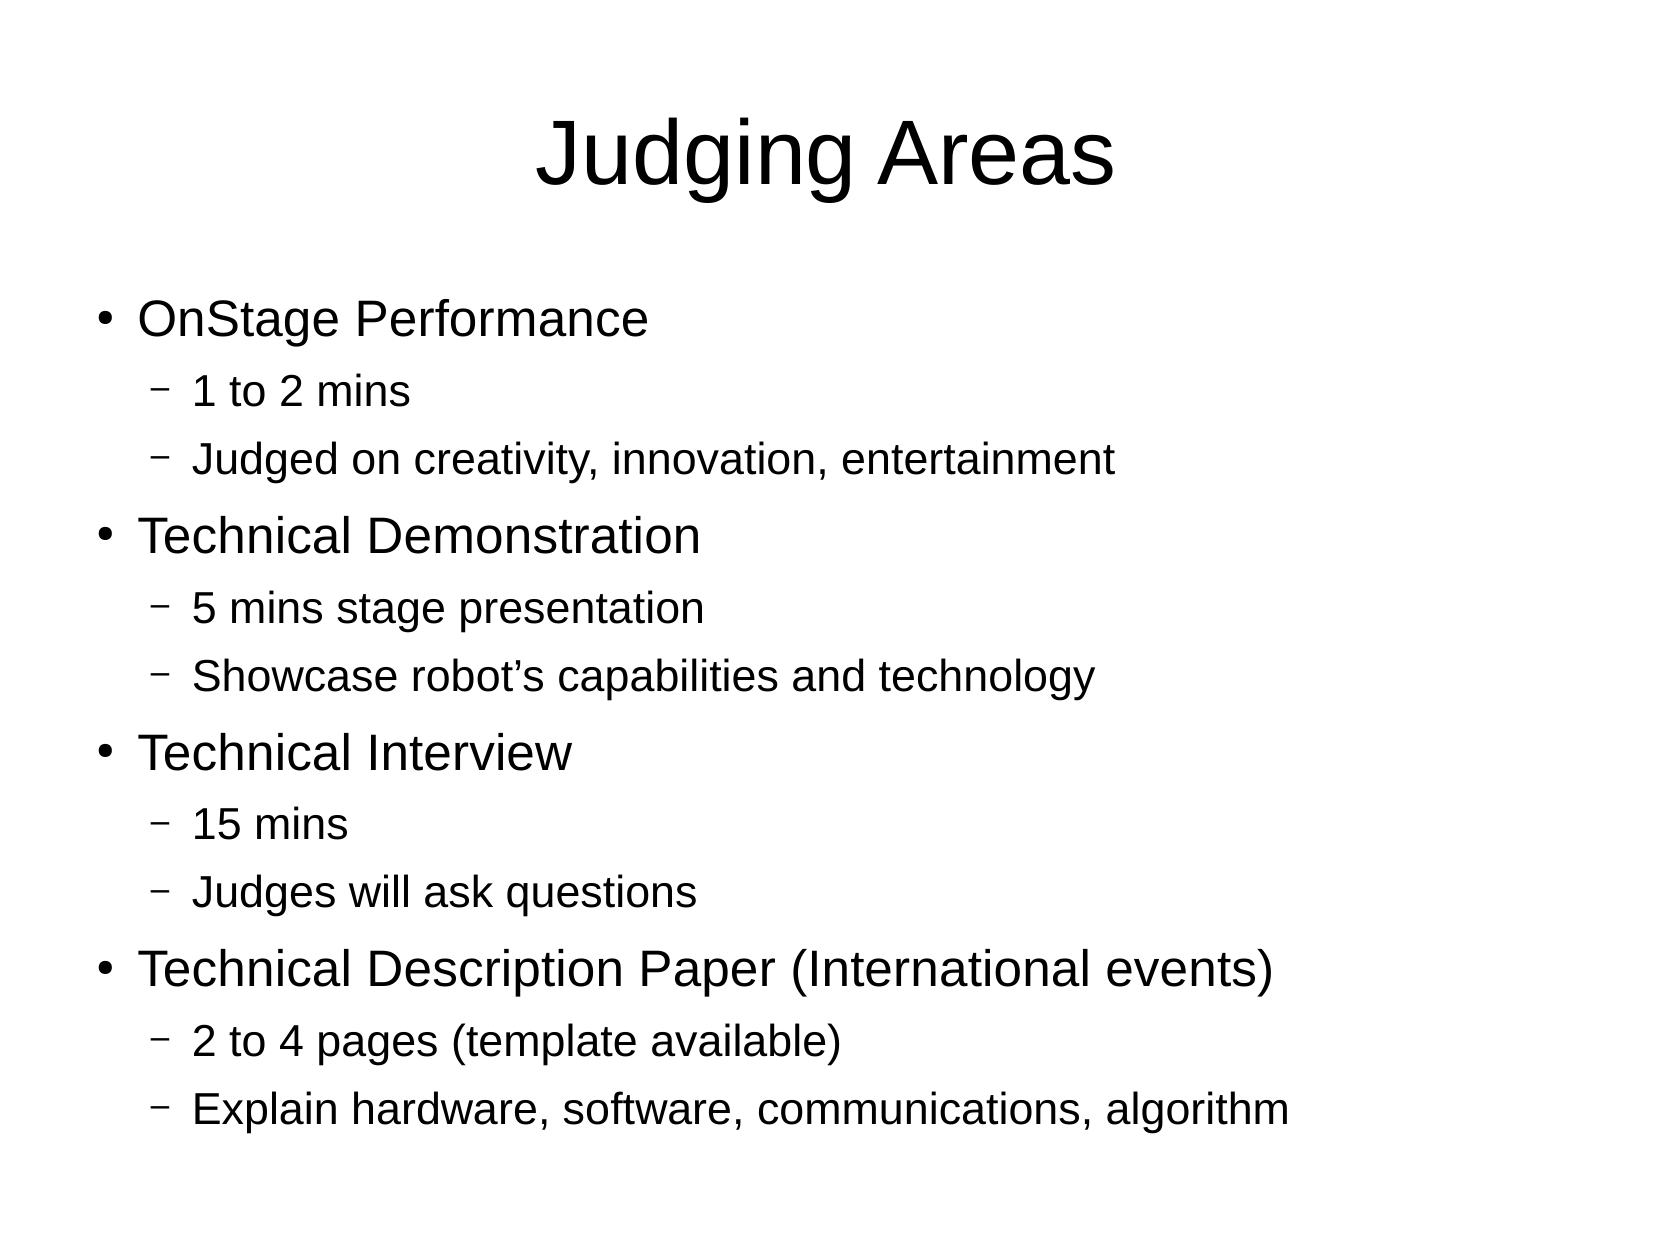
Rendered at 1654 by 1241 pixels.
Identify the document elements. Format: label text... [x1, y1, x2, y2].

title Judging Areas [82, 49, 1571, 257]
list OnStage Performance 1 to 2 mins Judged on creativity, innovation, entertainment Technical Demonstration 5 mins stage presentation Showcase robot’s capabilities and technology Technical Interview 15 mins Judges will ask questions Technical Description Paper (International events) 2 to 4 pages (template available) Explain hardware, software, communications, algorithm [82, 290, 1571, 1146]
